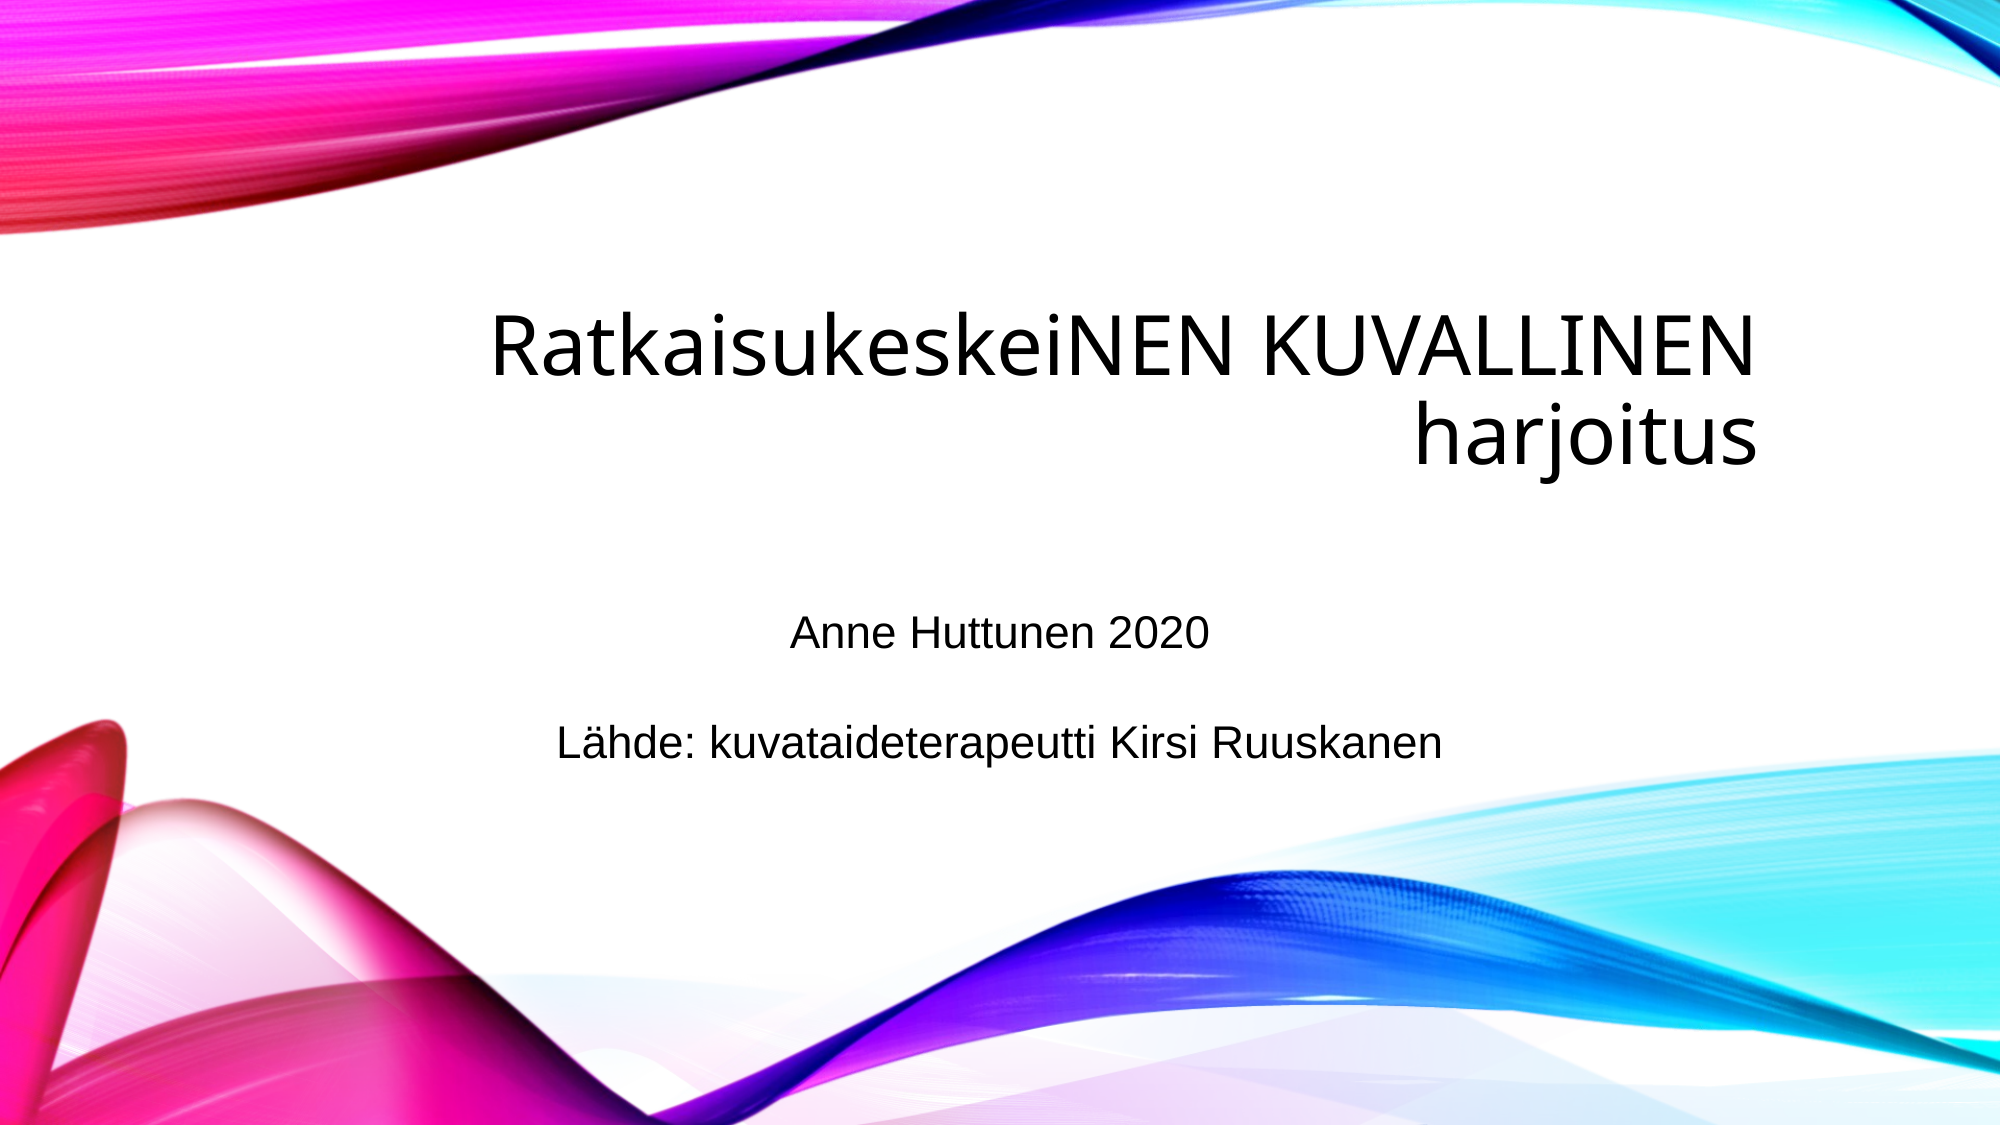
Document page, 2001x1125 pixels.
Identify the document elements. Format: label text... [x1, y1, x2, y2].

subtitle Anne Huttunen 2020 Lähde: kuvataideterapeutti Kirsi Ruuskanen [225, 595, 1775, 709]
picture [0, 0, 2000, 237]
picture [0, 717, 2000, 1125]
title RatkaisukeskeiNEN KUVALLINEN harjoitus [225, 295, 1775, 595]
